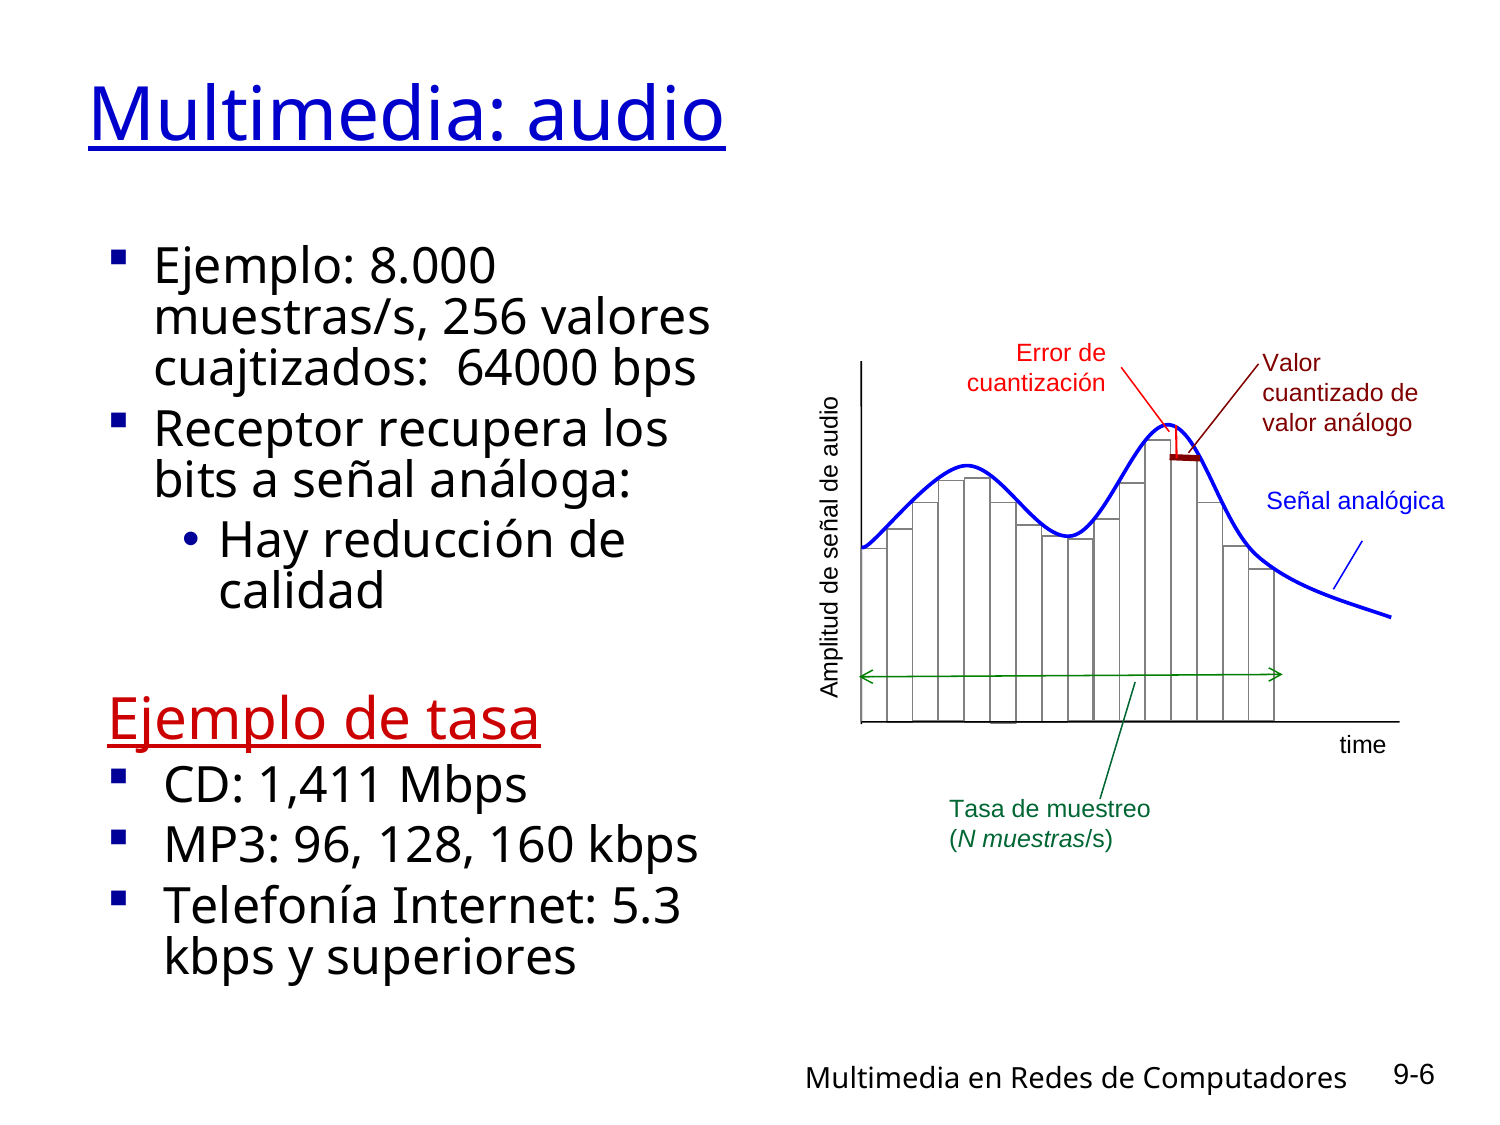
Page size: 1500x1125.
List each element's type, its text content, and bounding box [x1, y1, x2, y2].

text_box Amplitud de señal de audio [805, 381, 850, 714]
text_box Señal analógica [1251, 477, 1461, 523]
text_box Valor cuantizado de valor análogo [1247, 339, 1440, 445]
text_box time [1324, 721, 1402, 767]
text_box Ejemplo: 8.000 muestras/s, 256 valores cuajtizados: 64000 bps Receptor recupera los bits a señal análoga: Hay reducción de calidad Ejemplo de tasa CD: 1,411 Mbps MP3: 96, 128, 160 kbps Telefonía Internet: 5.3 kbps y superiores [92, 235, 773, 998]
text_box Error de cuantización [939, 329, 1122, 405]
title Multimedia: audio [87, 17, 1268, 206]
text_box Tasa de muestreo (N muestras/s) [934, 785, 1215, 861]
